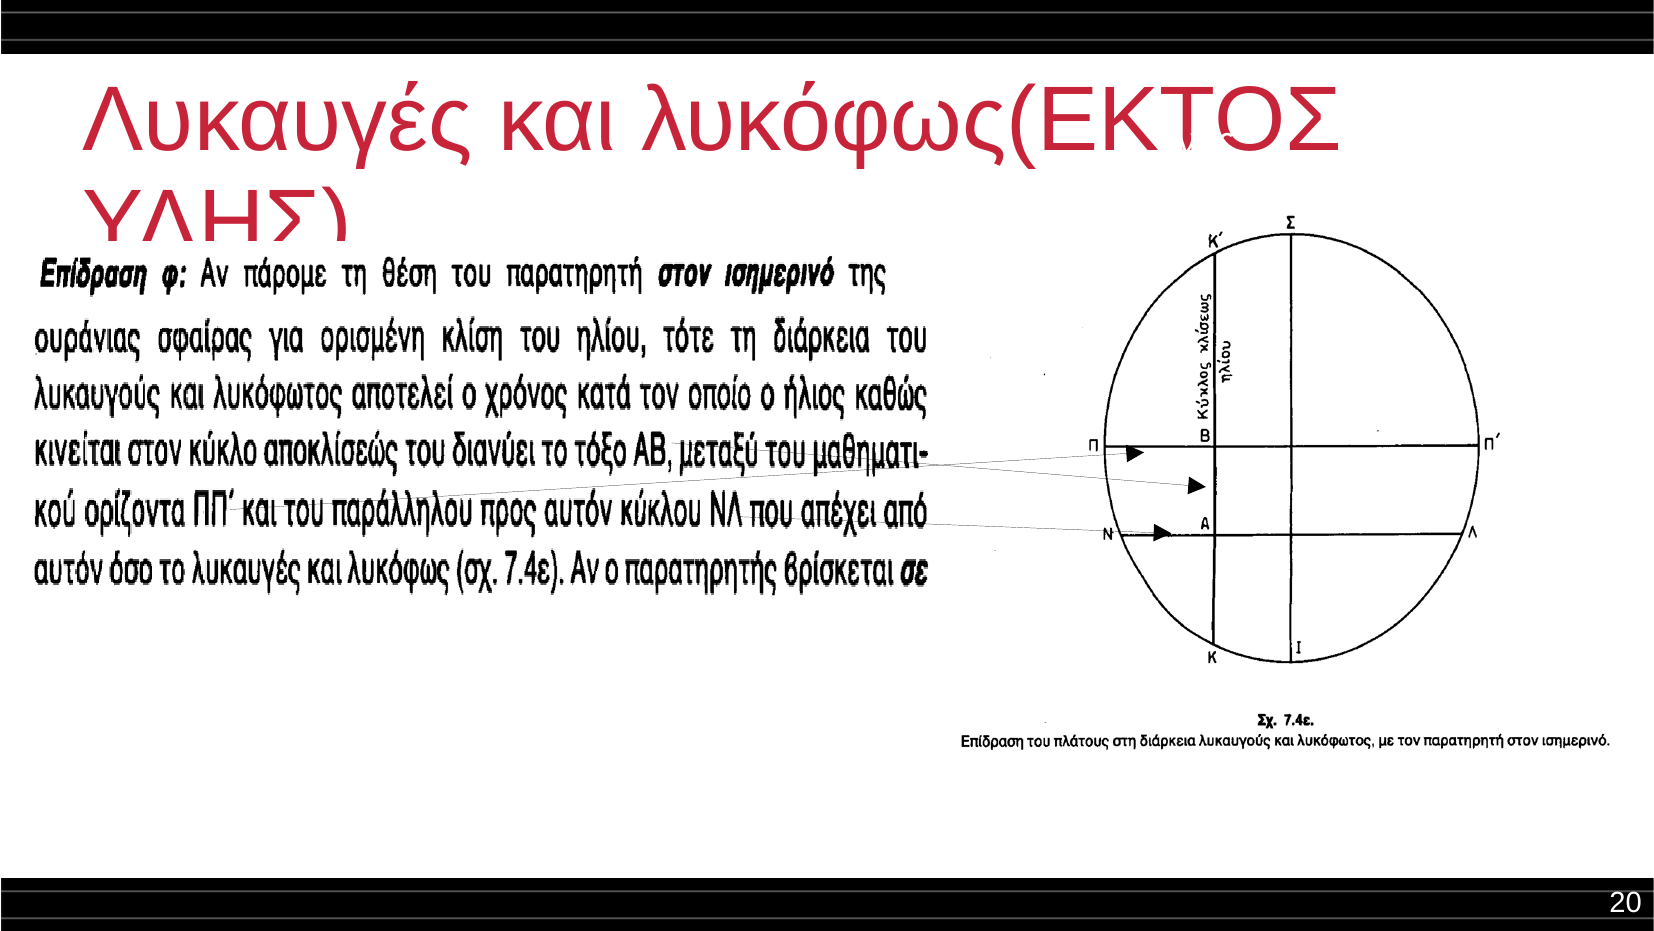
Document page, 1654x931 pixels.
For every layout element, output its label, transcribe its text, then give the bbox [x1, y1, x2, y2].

picture [1, 0, 1654, 54]
picture [25, 210, 1614, 751]
title Λυκαυγές και λυκόφως(ΕΚΤΟΣ ΥΛΗΣ) [82, 67, 1571, 273]
text_box νός [1162, 112, 1613, 170]
picture [1, 878, 1654, 931]
